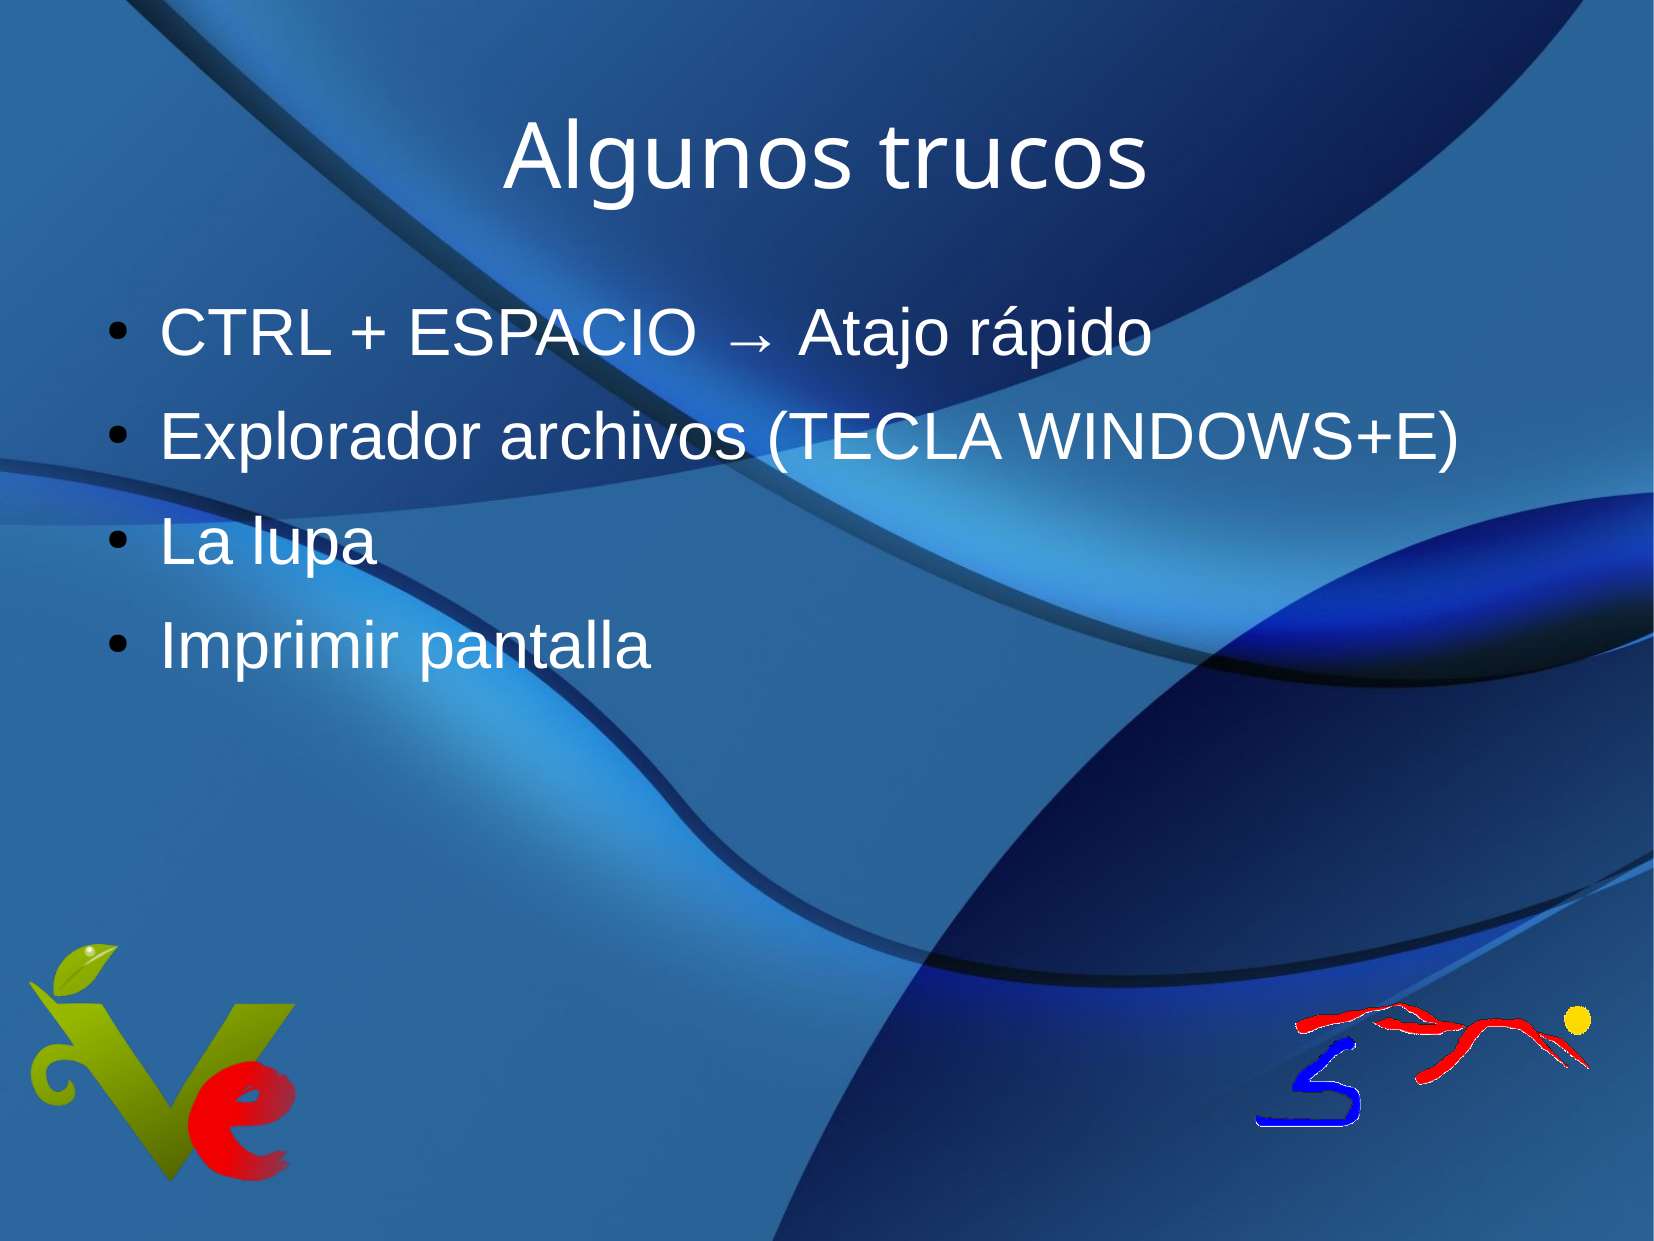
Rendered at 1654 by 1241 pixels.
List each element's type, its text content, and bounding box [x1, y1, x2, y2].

picture [0, 0, 1654, 1241]
list CTRL + ESPACIO → Atajo rápido Explorador archivos (TECLA WINDOWS+E) La lupa Imprimir pantalla [88, 295, 1577, 1065]
title Algunos trucos [82, 49, 1571, 257]
